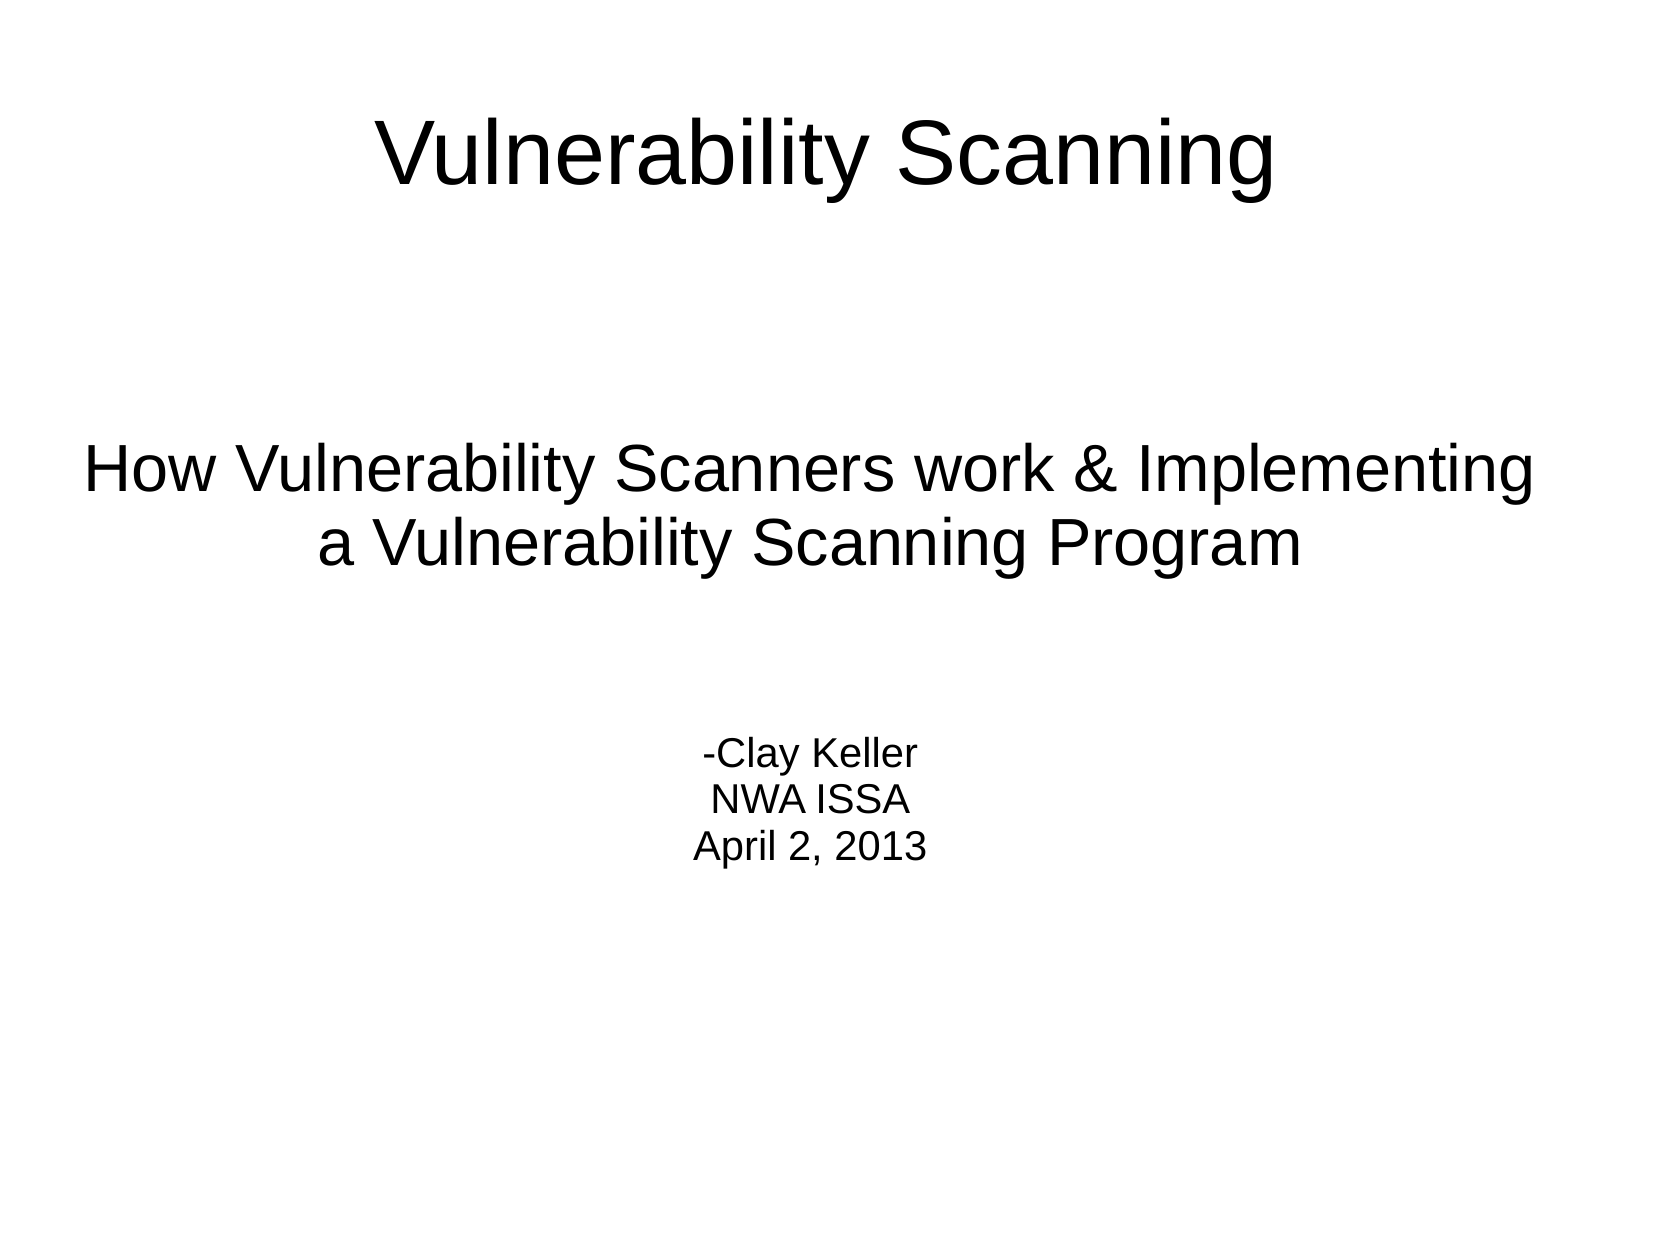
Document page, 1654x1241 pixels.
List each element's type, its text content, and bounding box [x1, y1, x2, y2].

title Vulnerability Scanning [82, 49, 1571, 257]
subtitle How Vulnerability Scanners work & Implementing a Vulnerability Scanning Program -Clay Keller NWA ISSA April 2, 2013 [82, 290, 1538, 1010]
